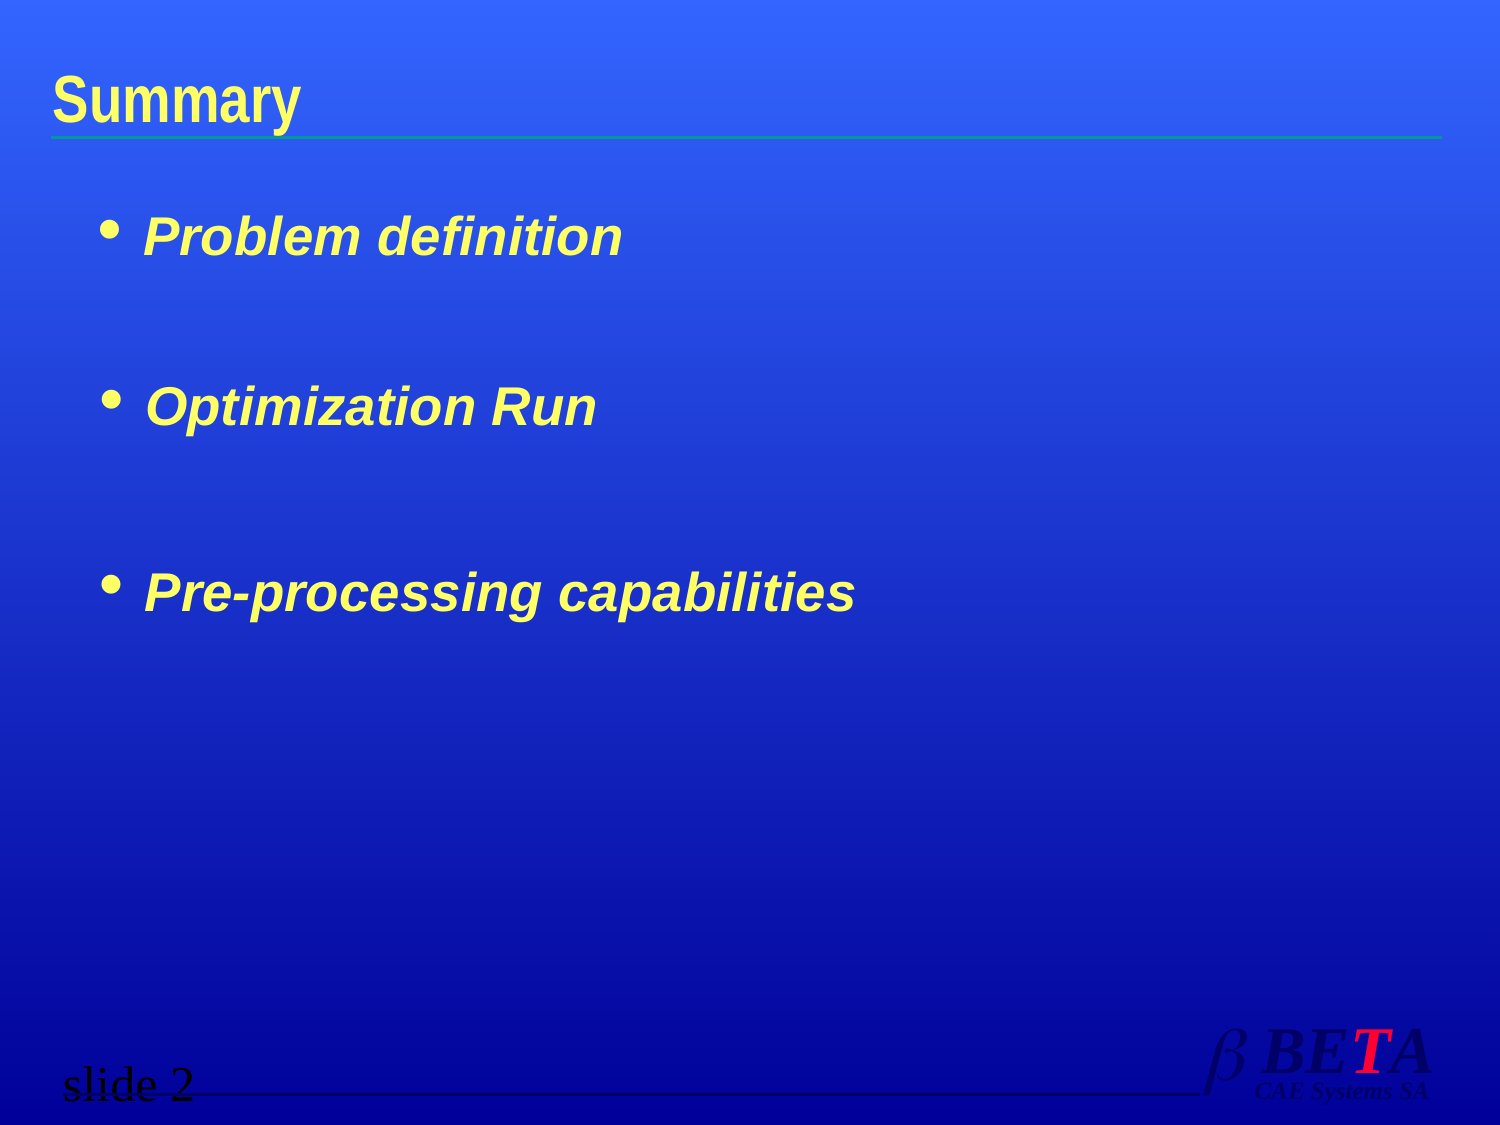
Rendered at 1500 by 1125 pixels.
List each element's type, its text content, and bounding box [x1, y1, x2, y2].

text_box Optimization Run [84, 363, 912, 445]
text_box Pre-processing capabilities [84, 548, 1083, 630]
title Summary [37, 48, 1450, 144]
text_box Problem definition [82, 192, 904, 275]
